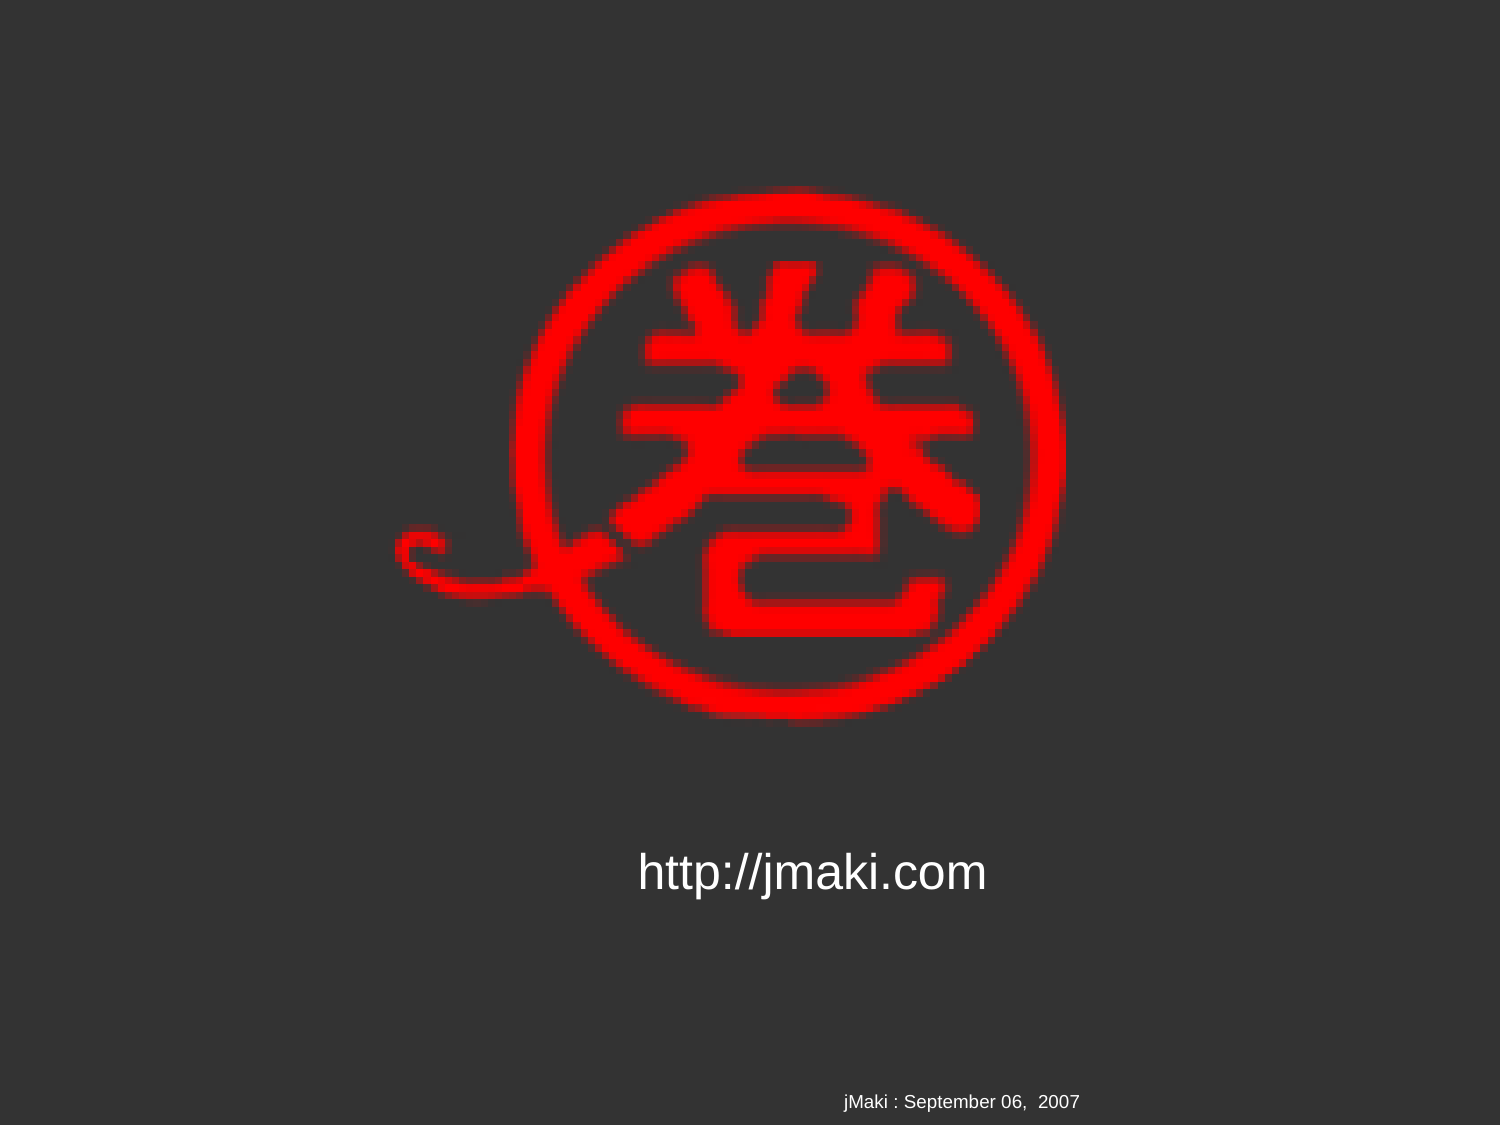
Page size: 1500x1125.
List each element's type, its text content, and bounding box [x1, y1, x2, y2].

subtitle http://jmaki.com [637, 825, 1238, 938]
picture [374, 149, 1088, 751]
